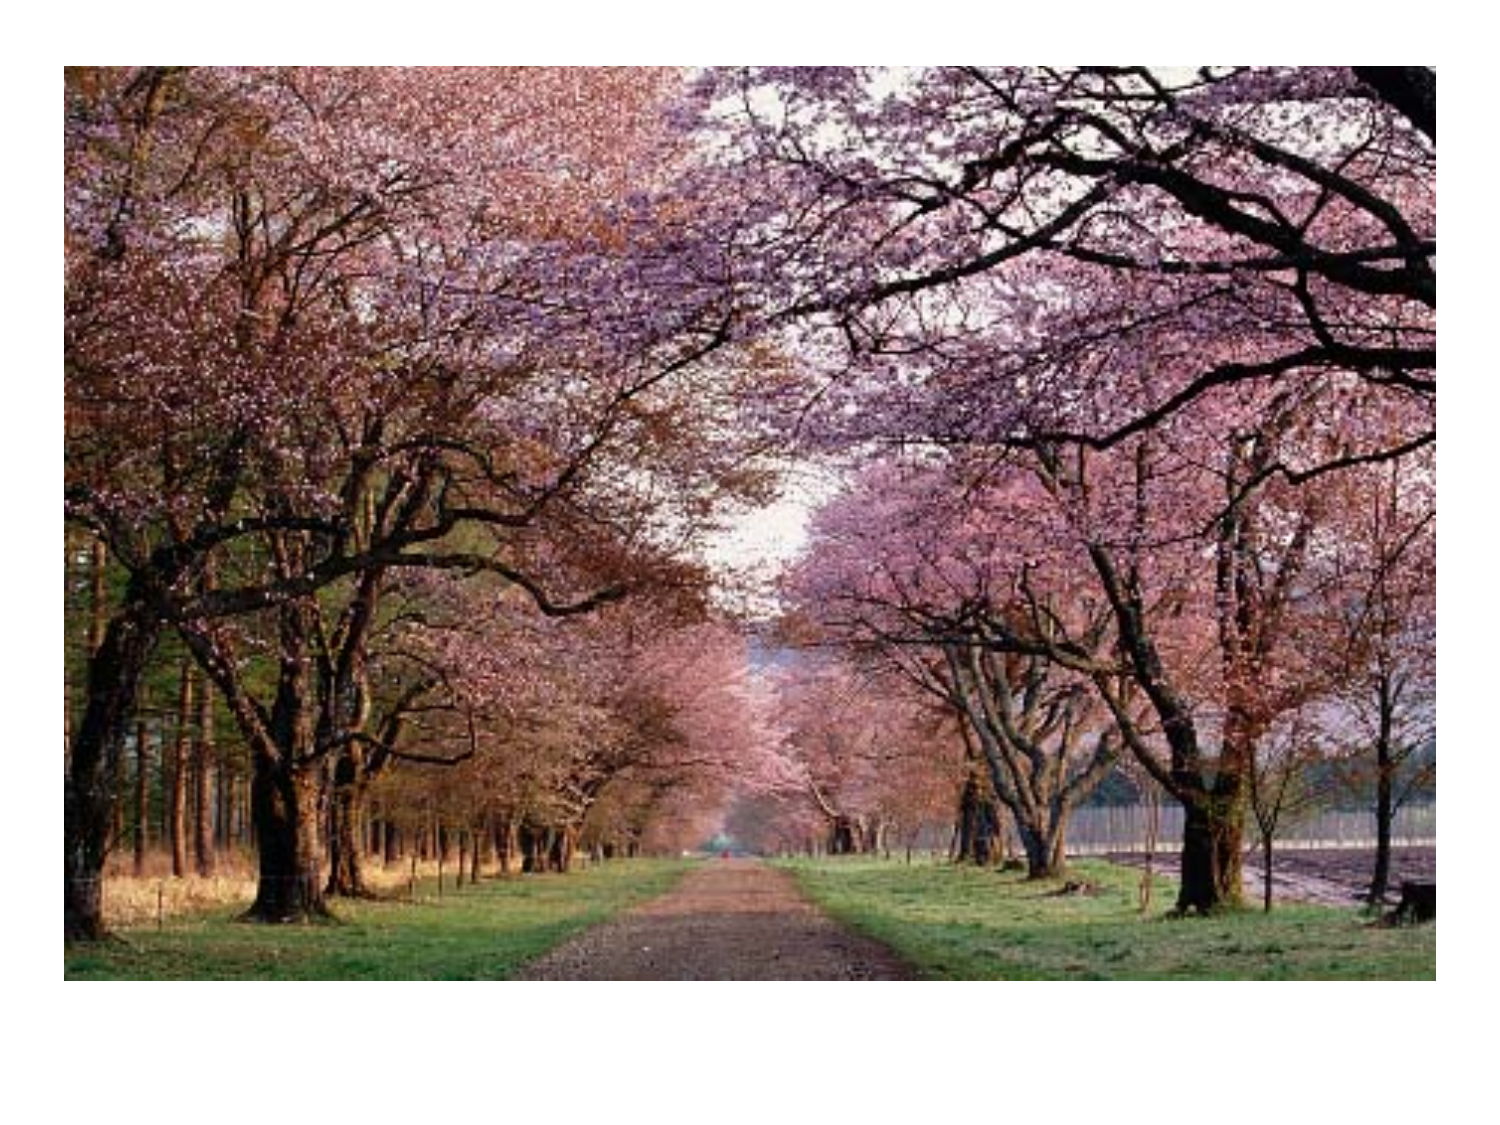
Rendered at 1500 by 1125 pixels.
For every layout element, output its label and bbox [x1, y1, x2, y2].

picture [64, 66, 1436, 981]
